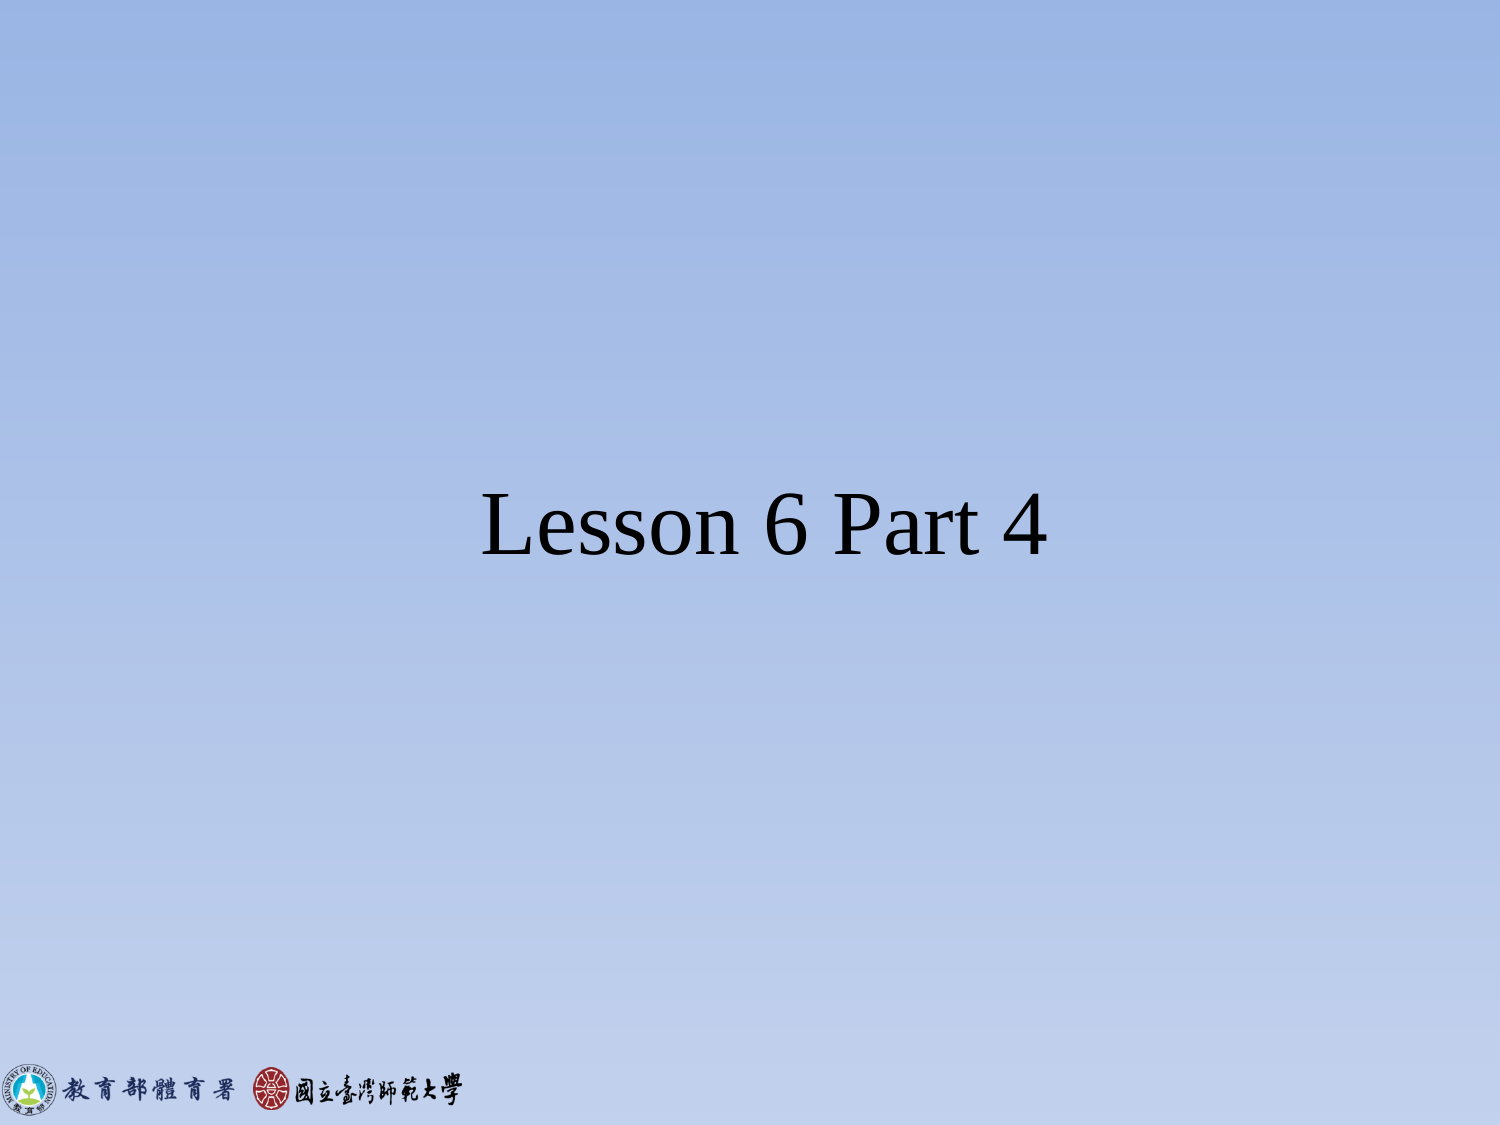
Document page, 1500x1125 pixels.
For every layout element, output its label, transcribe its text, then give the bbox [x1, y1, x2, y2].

text_box Lesson 6 Part 4 [127, 397, 1403, 639]
